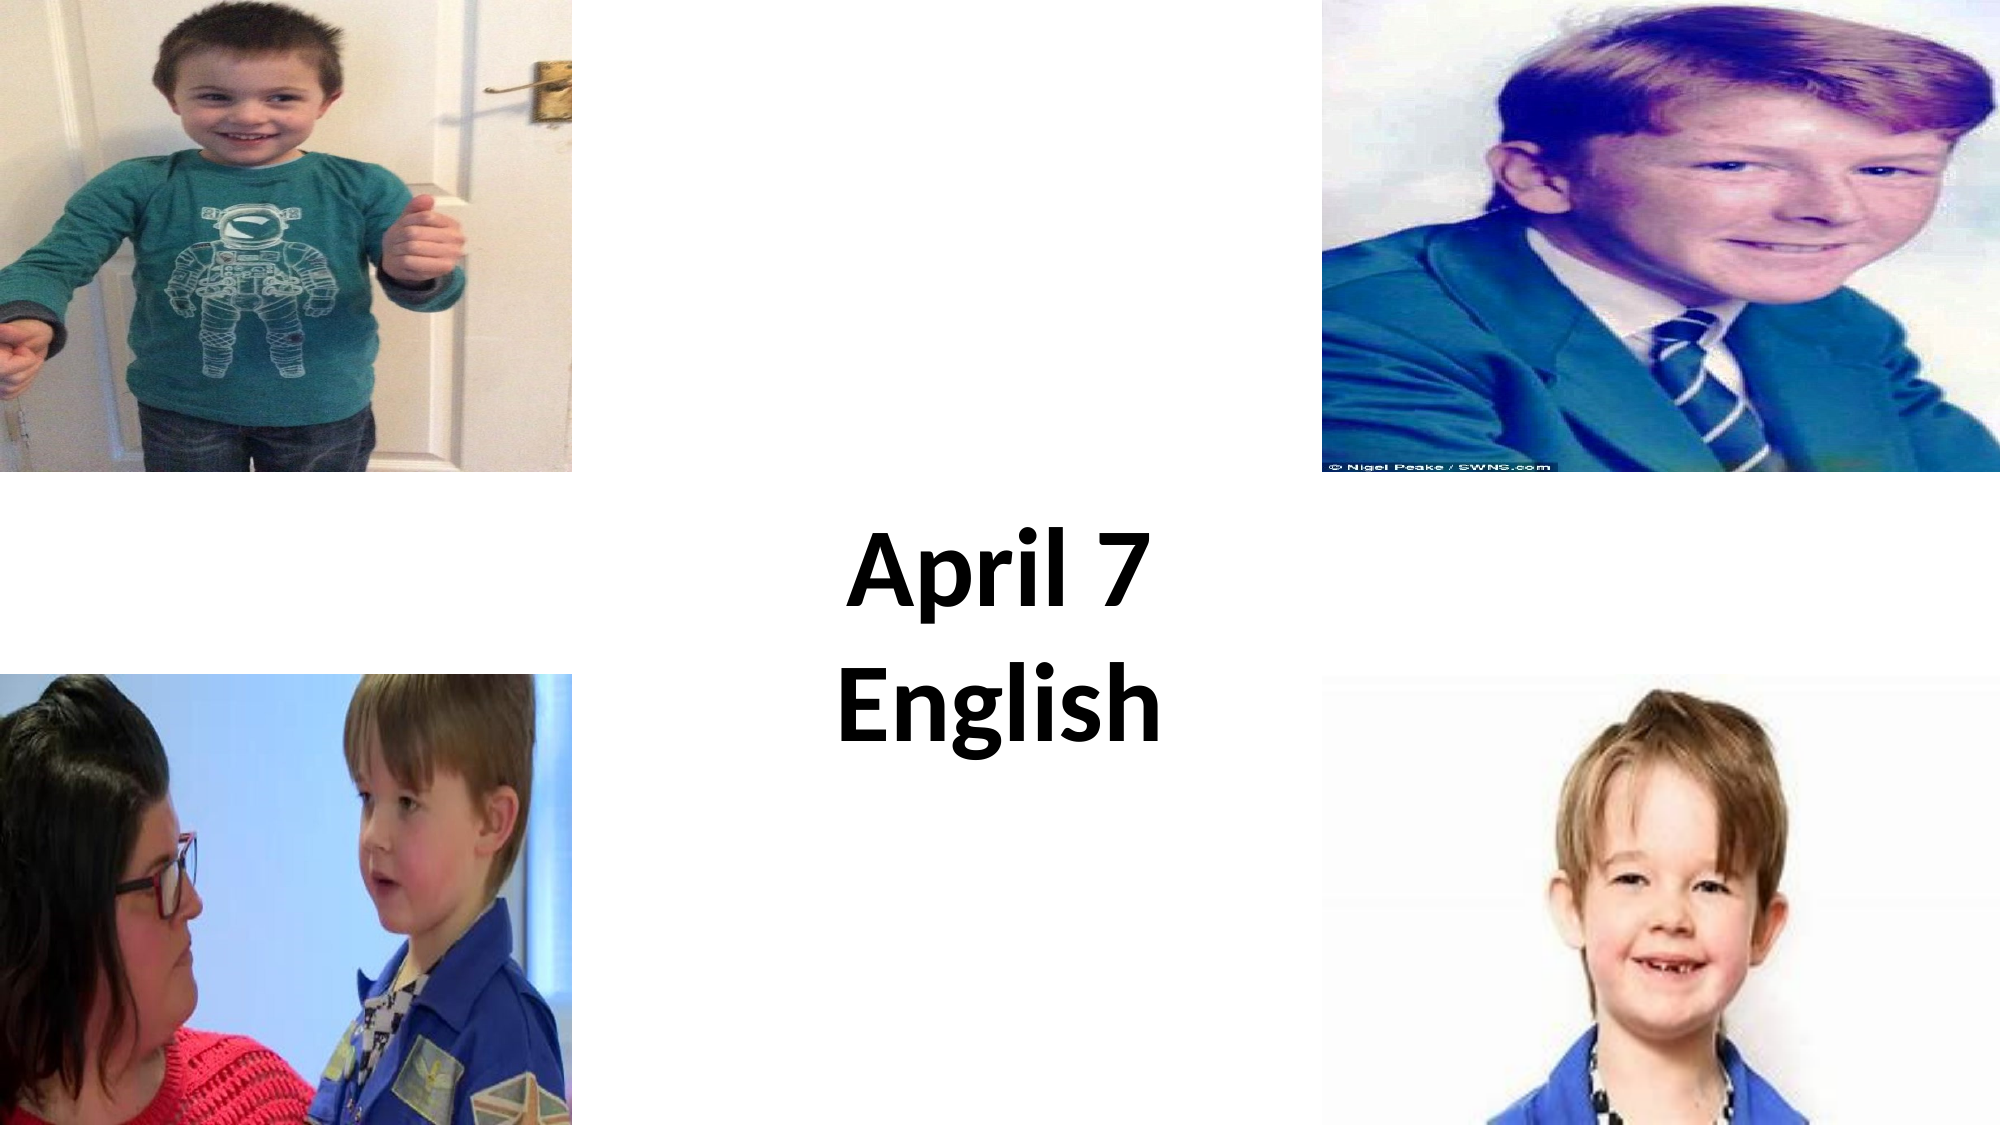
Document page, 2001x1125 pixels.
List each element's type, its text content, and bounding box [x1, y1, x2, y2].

picture [1322, 0, 2000, 472]
text_box April 7 English [820, 487, 1180, 907]
picture [0, 0, 572, 472]
picture [0, 675, 572, 1125]
picture [1322, 675, 2000, 1125]
